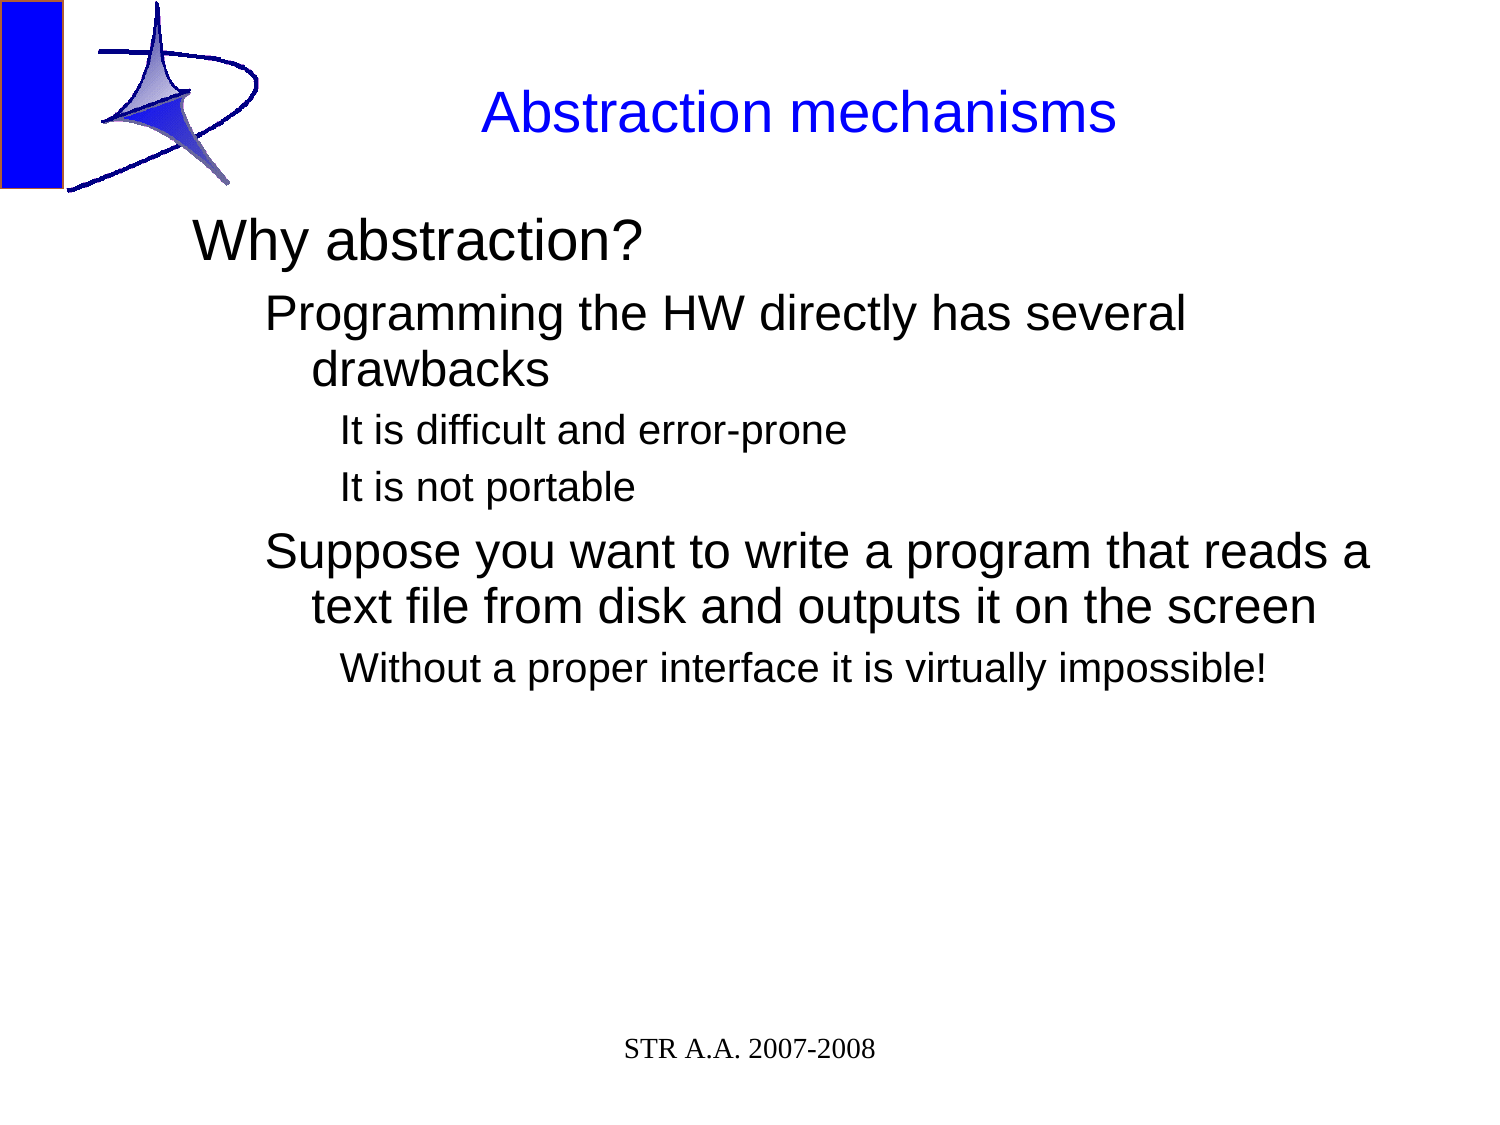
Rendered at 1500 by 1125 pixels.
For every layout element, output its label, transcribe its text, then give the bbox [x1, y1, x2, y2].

list Why abstraction? Programming the HW directly has several drawbacks It is difficult and error-prone It is not portable Suppose you want to write a program that reads a text file from disk and outputs it on the screen Without a proper interface it is virtually impossible! [174, 199, 1425, 963]
picture [62, 0, 263, 197]
title Abstraction mechanisms [174, 61, 1425, 164]
